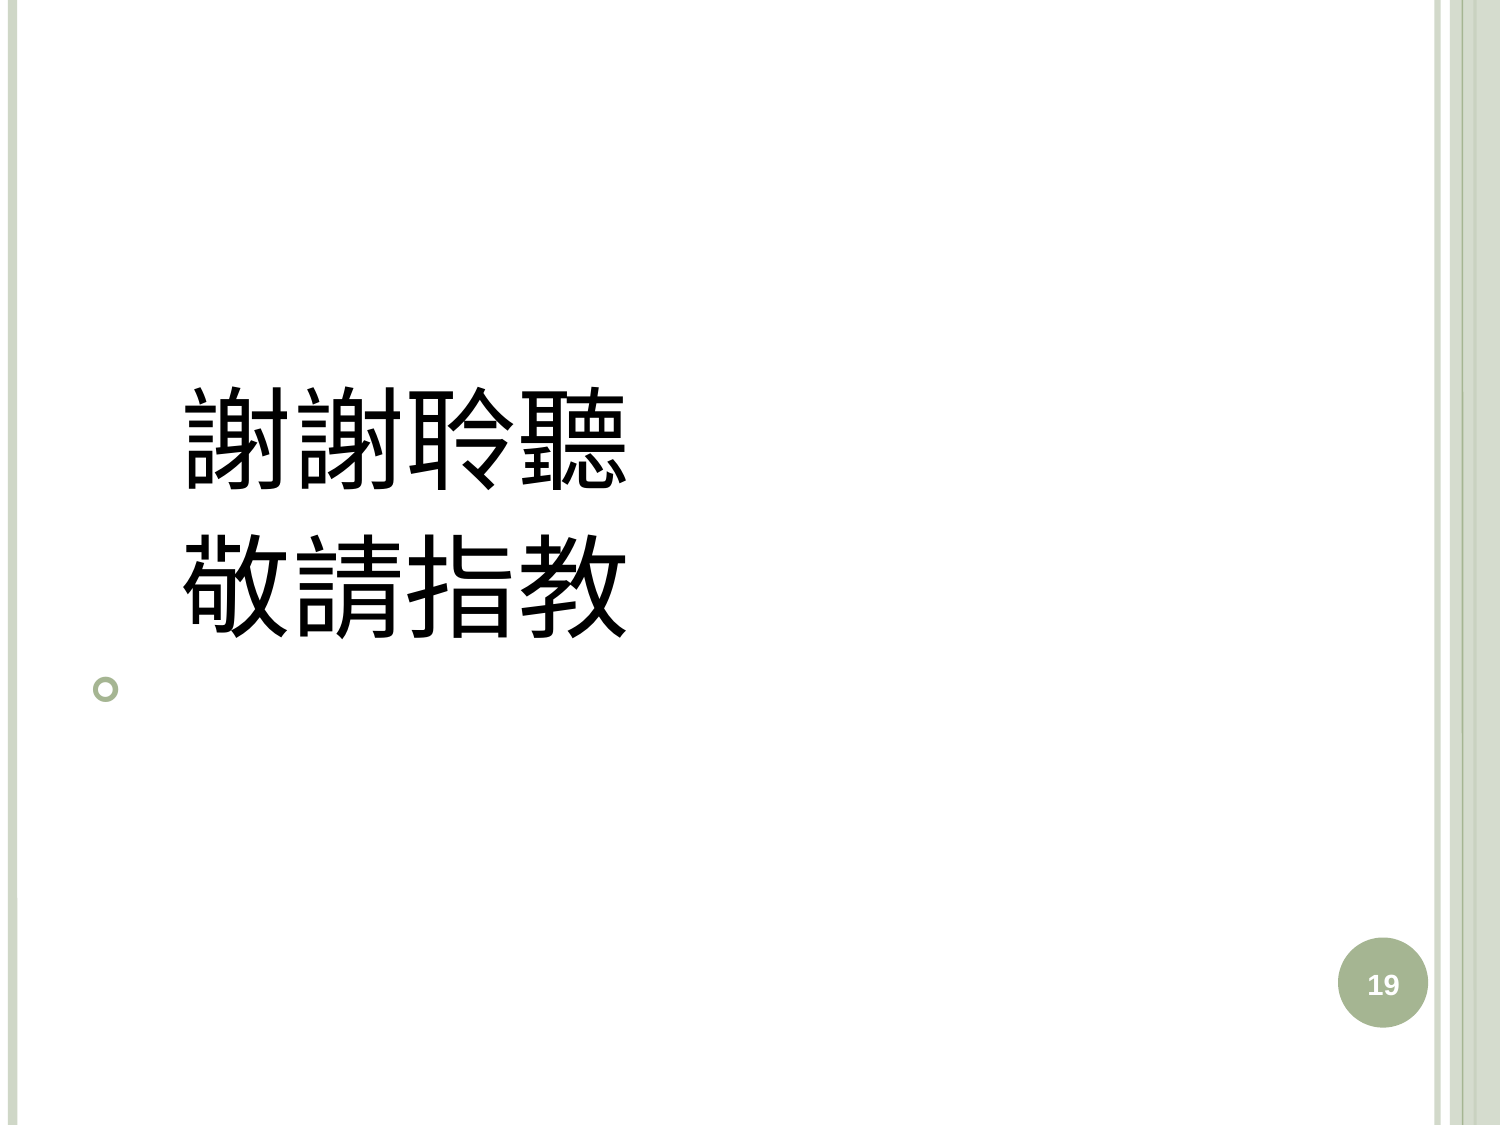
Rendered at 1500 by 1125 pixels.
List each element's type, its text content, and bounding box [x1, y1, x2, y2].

text_box [1333, 940, 1434, 1027]
list 謝謝聆聽 敬請指教 [75, 361, 1300, 1062]
